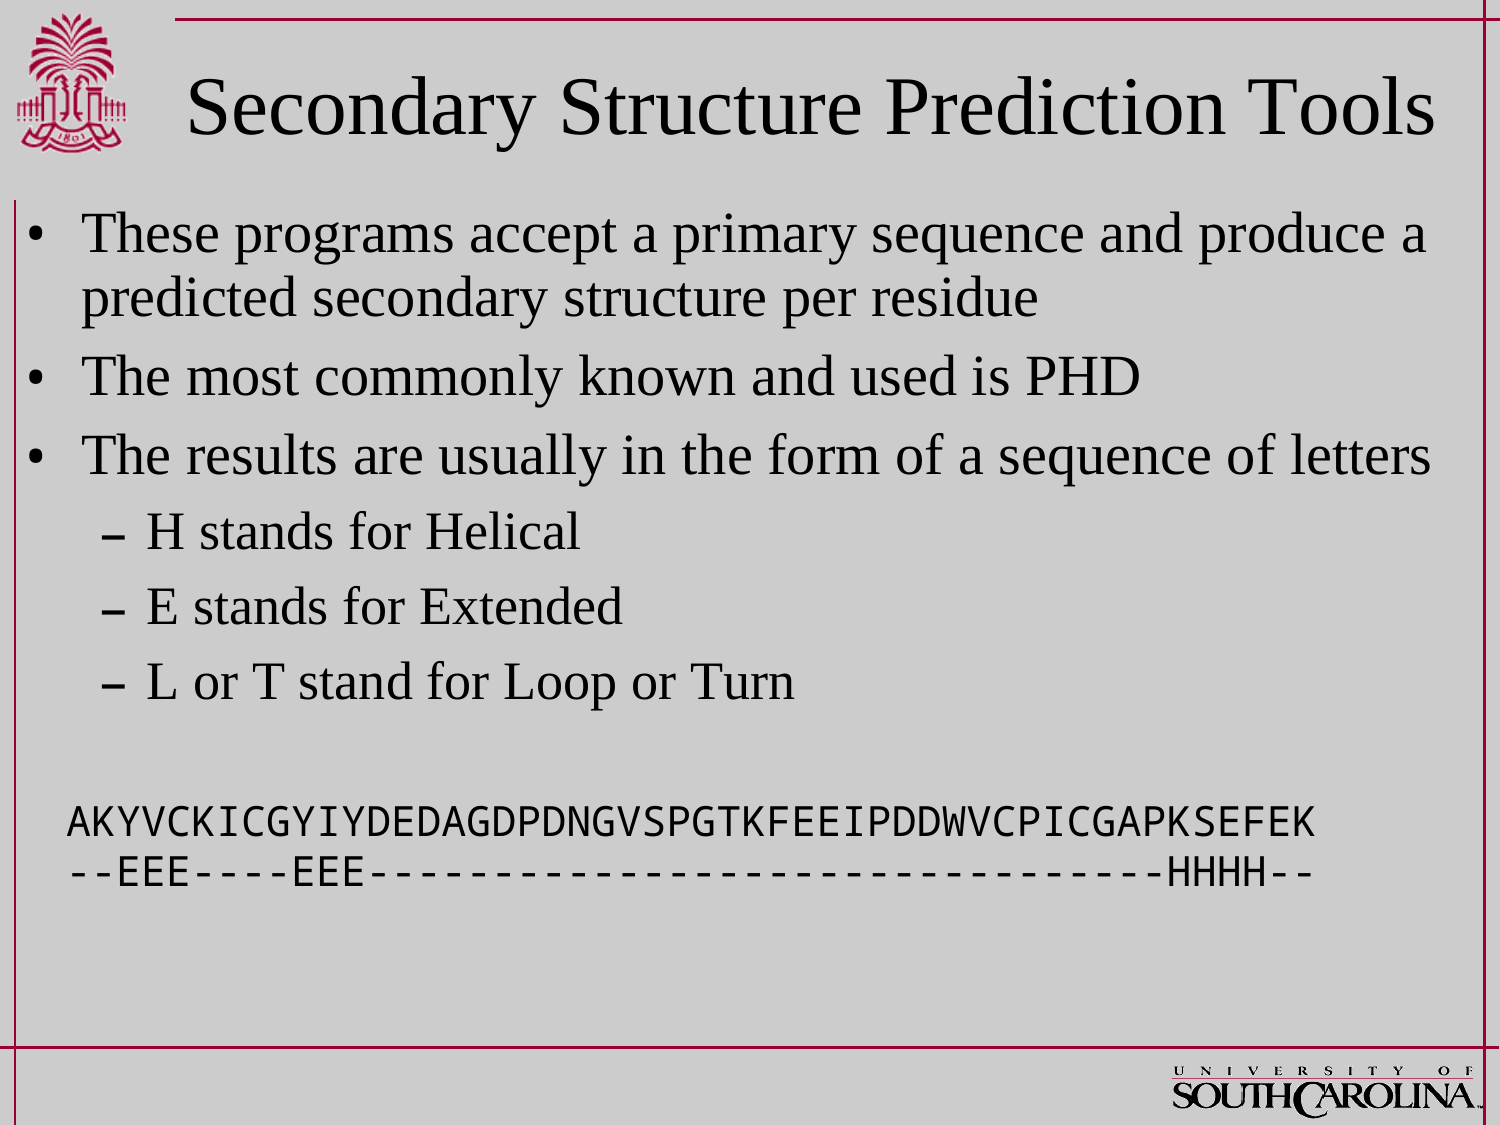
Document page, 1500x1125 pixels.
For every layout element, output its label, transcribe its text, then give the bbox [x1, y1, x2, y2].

picture [12, 12, 131, 155]
picture [1162, 1049, 1483, 1125]
title Secondary Structure Prediction Tools [174, 32, 1450, 181]
list These programs accept a primary sequence and produce a predicted secondary structure per residue The most commonly known and used is PHD The results are usually in the form of a sequence of letters H stands for Helical E stands for Extended L or T stand for Loop or Turn [24, 200, 1476, 713]
text_box AKYVCKICGYIYDEDAGDPDNGVSPGTKFEEIPDDWVCPICGAPKSEFEK --EEE----EEE--------------------------------HHHH-- [51, 787, 1439, 953]
